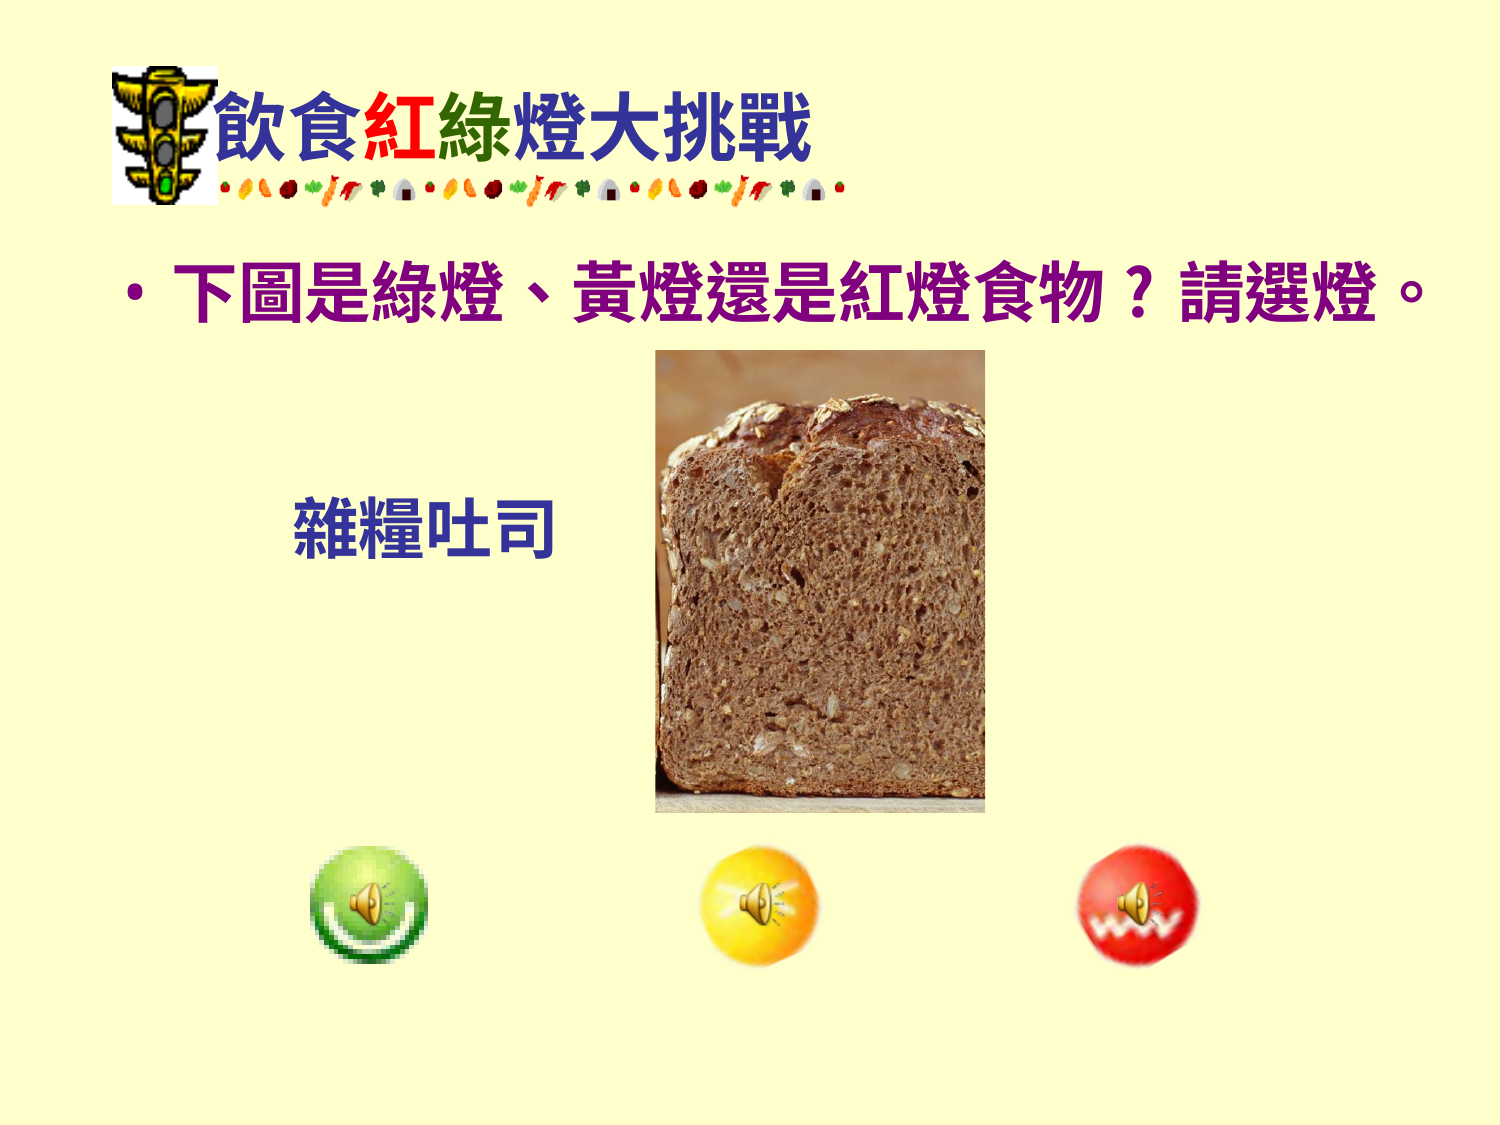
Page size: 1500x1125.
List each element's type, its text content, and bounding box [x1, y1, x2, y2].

picture [112, 66, 847, 209]
picture [673, 822, 850, 988]
picture [1048, 817, 1231, 992]
text_box 飲食紅綠燈大挑戰 [194, 78, 868, 173]
list 下圖是綠燈、黃燈還是紅燈食物?請選燈。 [100, 243, 1436, 351]
text_box 雜糧吐司 [277, 479, 597, 576]
picture [655, 350, 986, 814]
picture [301, 846, 443, 964]
